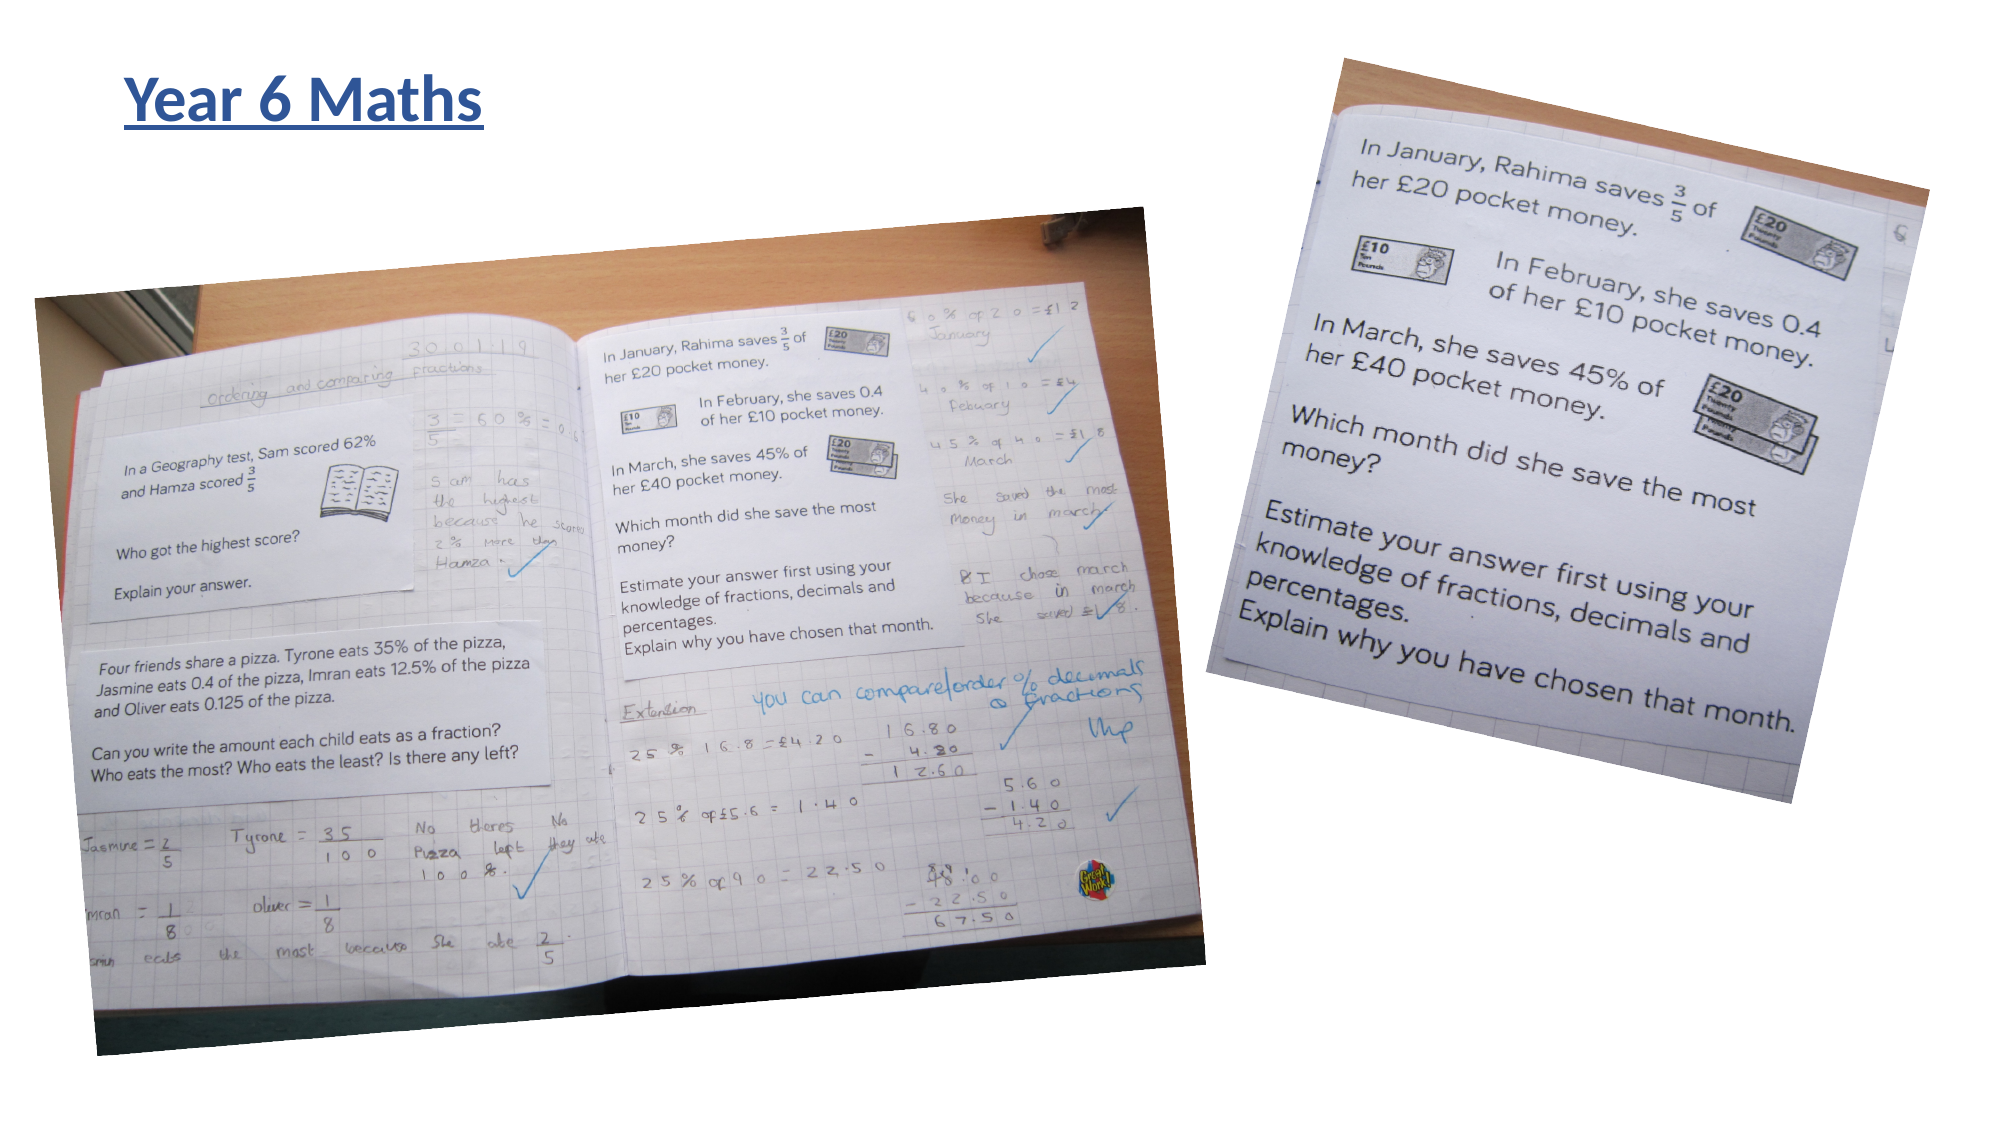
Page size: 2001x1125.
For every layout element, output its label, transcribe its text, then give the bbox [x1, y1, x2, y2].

picture [1205, 57, 1930, 804]
text_box Year 6 Maths [109, 46, 838, 143]
picture [34, 206, 1206, 1056]
